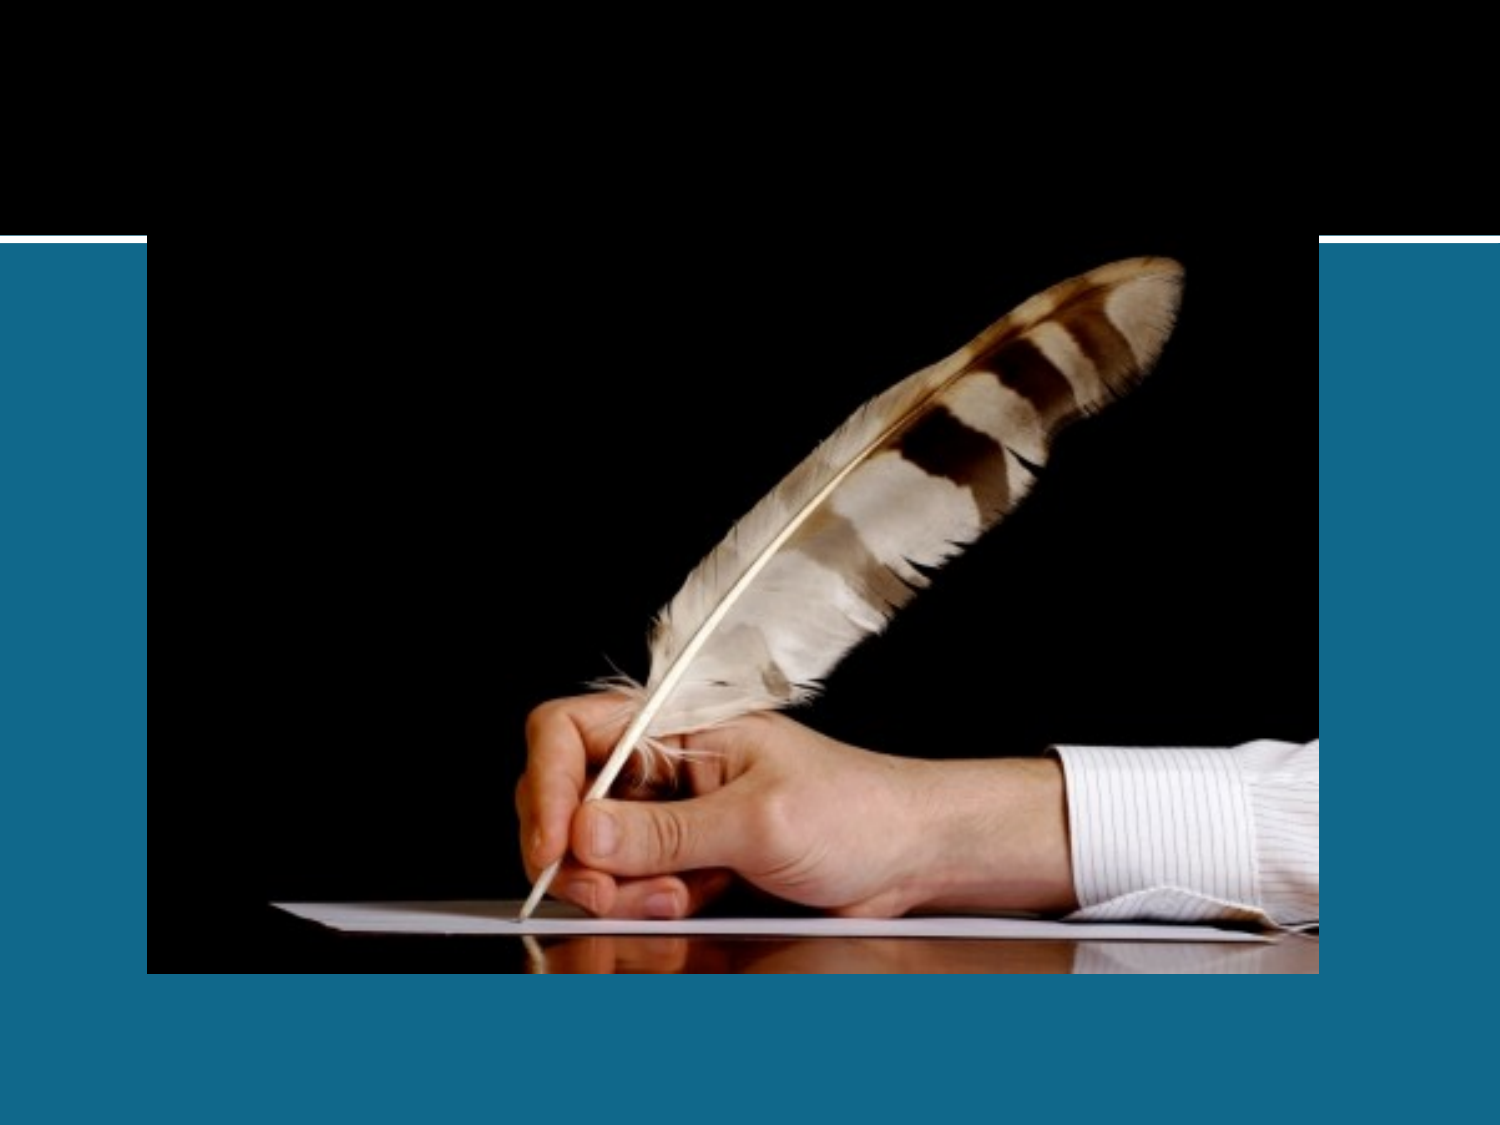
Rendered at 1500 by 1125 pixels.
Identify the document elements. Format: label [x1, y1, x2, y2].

picture [147, 196, 1319, 974]
